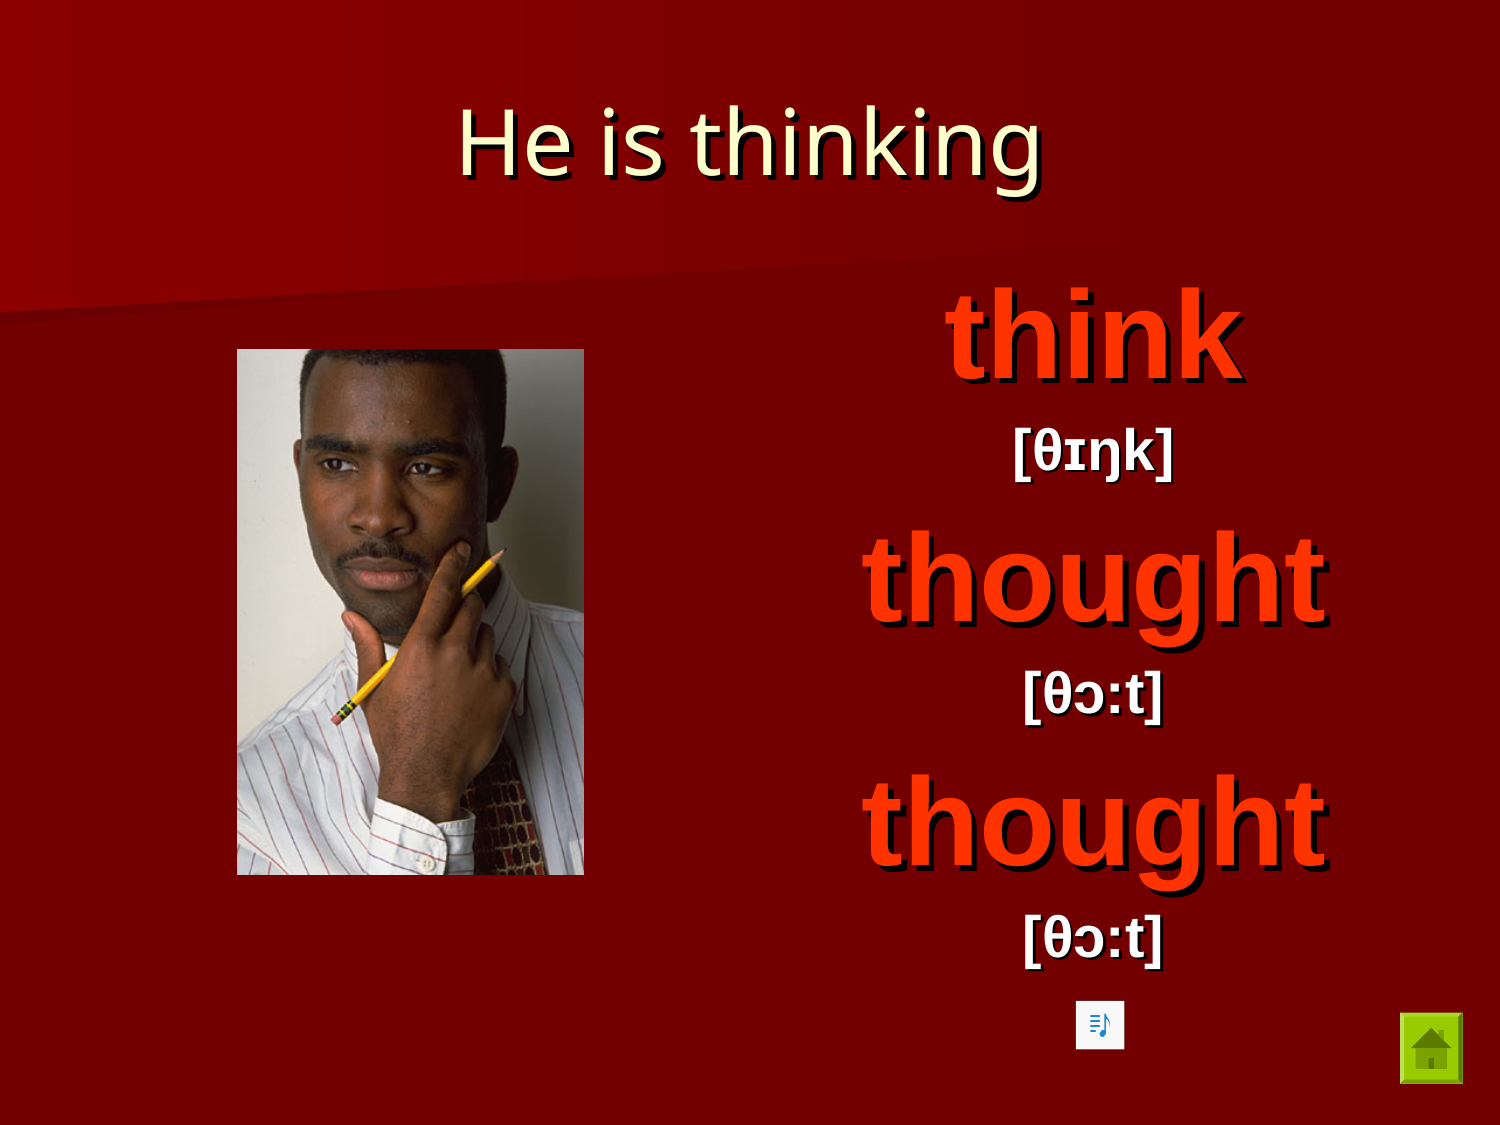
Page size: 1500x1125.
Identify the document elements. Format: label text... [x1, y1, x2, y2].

text_box [1401, 1012, 1463, 1084]
text_box [1074, 999, 1126, 1051]
title He is thinking [75, 45, 1426, 233]
list think [θɪŋk] thought [θɔ:t] thought [θɔ:t] [762, 262, 1426, 1000]
picture [237, 349, 584, 876]
